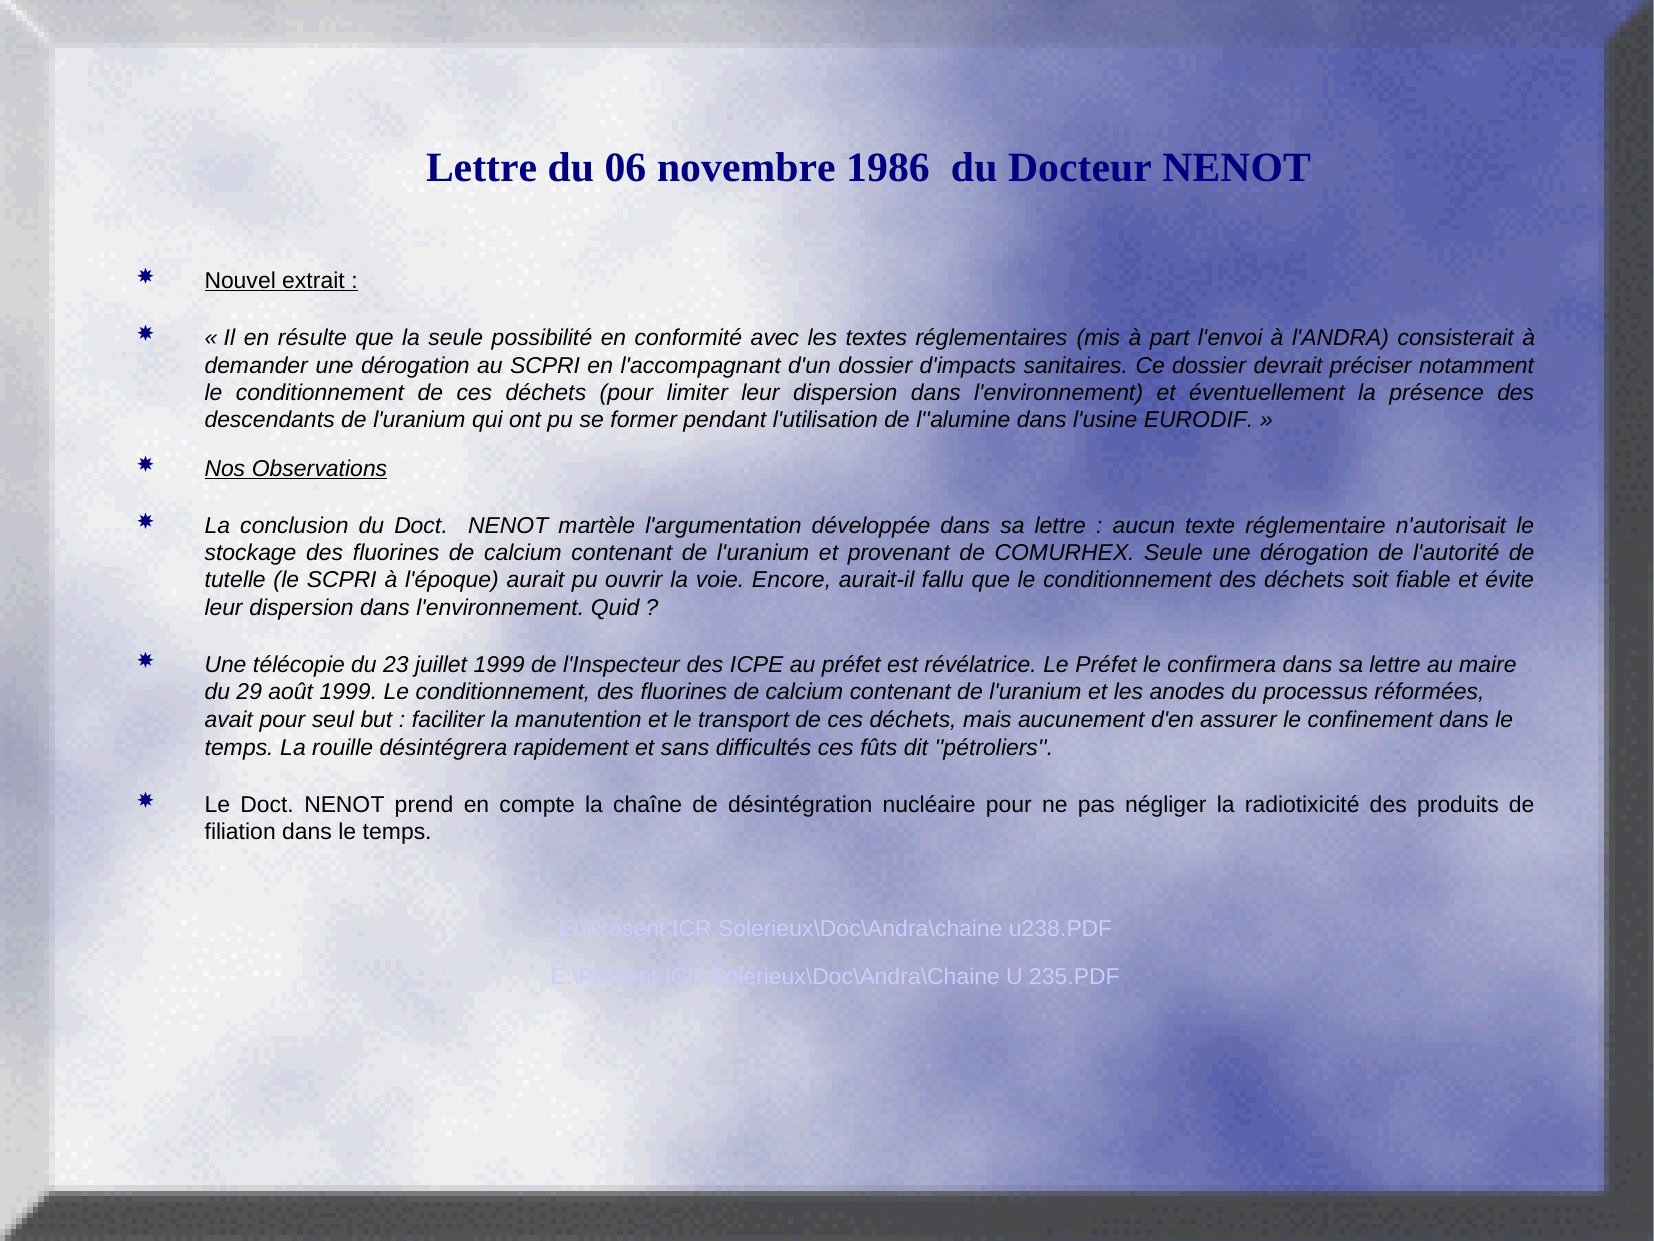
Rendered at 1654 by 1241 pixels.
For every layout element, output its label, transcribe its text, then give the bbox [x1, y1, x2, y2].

title Lettre du 06 novembre 1986 du Docteur NENOT [201, 105, 1537, 237]
list Nouvel extrait : « Il en résulte que la seule possibilité en conformité avec les textes réglementaires (mis à part l'envoi à l'ANDRA) consisterait à demander une dérogation au SCPRI en l'accompagnant d'un dossier d'impacts sanitaires. Ce dossier devrait préciser notamment le conditionnement de ces déchets (pour limiter leur dispersion dans l'environnement) et éventuellement la présence des descendants de l'uranium qui ont pu se former pendant l'utilisation de l''alumine dans l'usine EURODIF. » Nos Observations La conclusion du Doct. NENOT martèle l'argumentation développée dans sa lettre : aucun texte réglementaire n'autorisait le stockage des fluorines de calcium contenant de l'uranium et provenant de COMURHEX. Seule une dérogation de l'autorité de tutelle (le SCPRI à l'époque) aurait pu ouvrir la voie. Encore, aurait-il fallu que le conditionnement des déchets soit fiable et évite leur dispersion dans l'environnement. Quid ? Une télécopie du 23 juillet 1999 de l'Inspecteur des ICPE au préfet est révélatrice. Le Préfet le confirmera dans sa lettre au maire du 29 août 1999. Le conditionnement, des fluorines de calcium contenant de l'uranium et les anodes du processus réformées, avait pour seul but : faciliter la manutention et le transport de ces déchets, mais aucunement d'en assurer le confinement dans le temps. La rouille désintégrera rapidement et sans difficultés ces fûts dit ''pétroliers''. Le Doct. NENOT prend en compte la chaîne de désintégration nucléaire pour ne pas négliger la radiotixicité des produits de filiation dans le temps. E:\Présent ICR Solerieux\Doc\Andra\chaine u238.PDF E:\Présent ICR Solerieux\Doc\Andra\Chaine U 235.PDF [129, 265, 1536, 989]
picture [0, 0, 1654, 1241]
